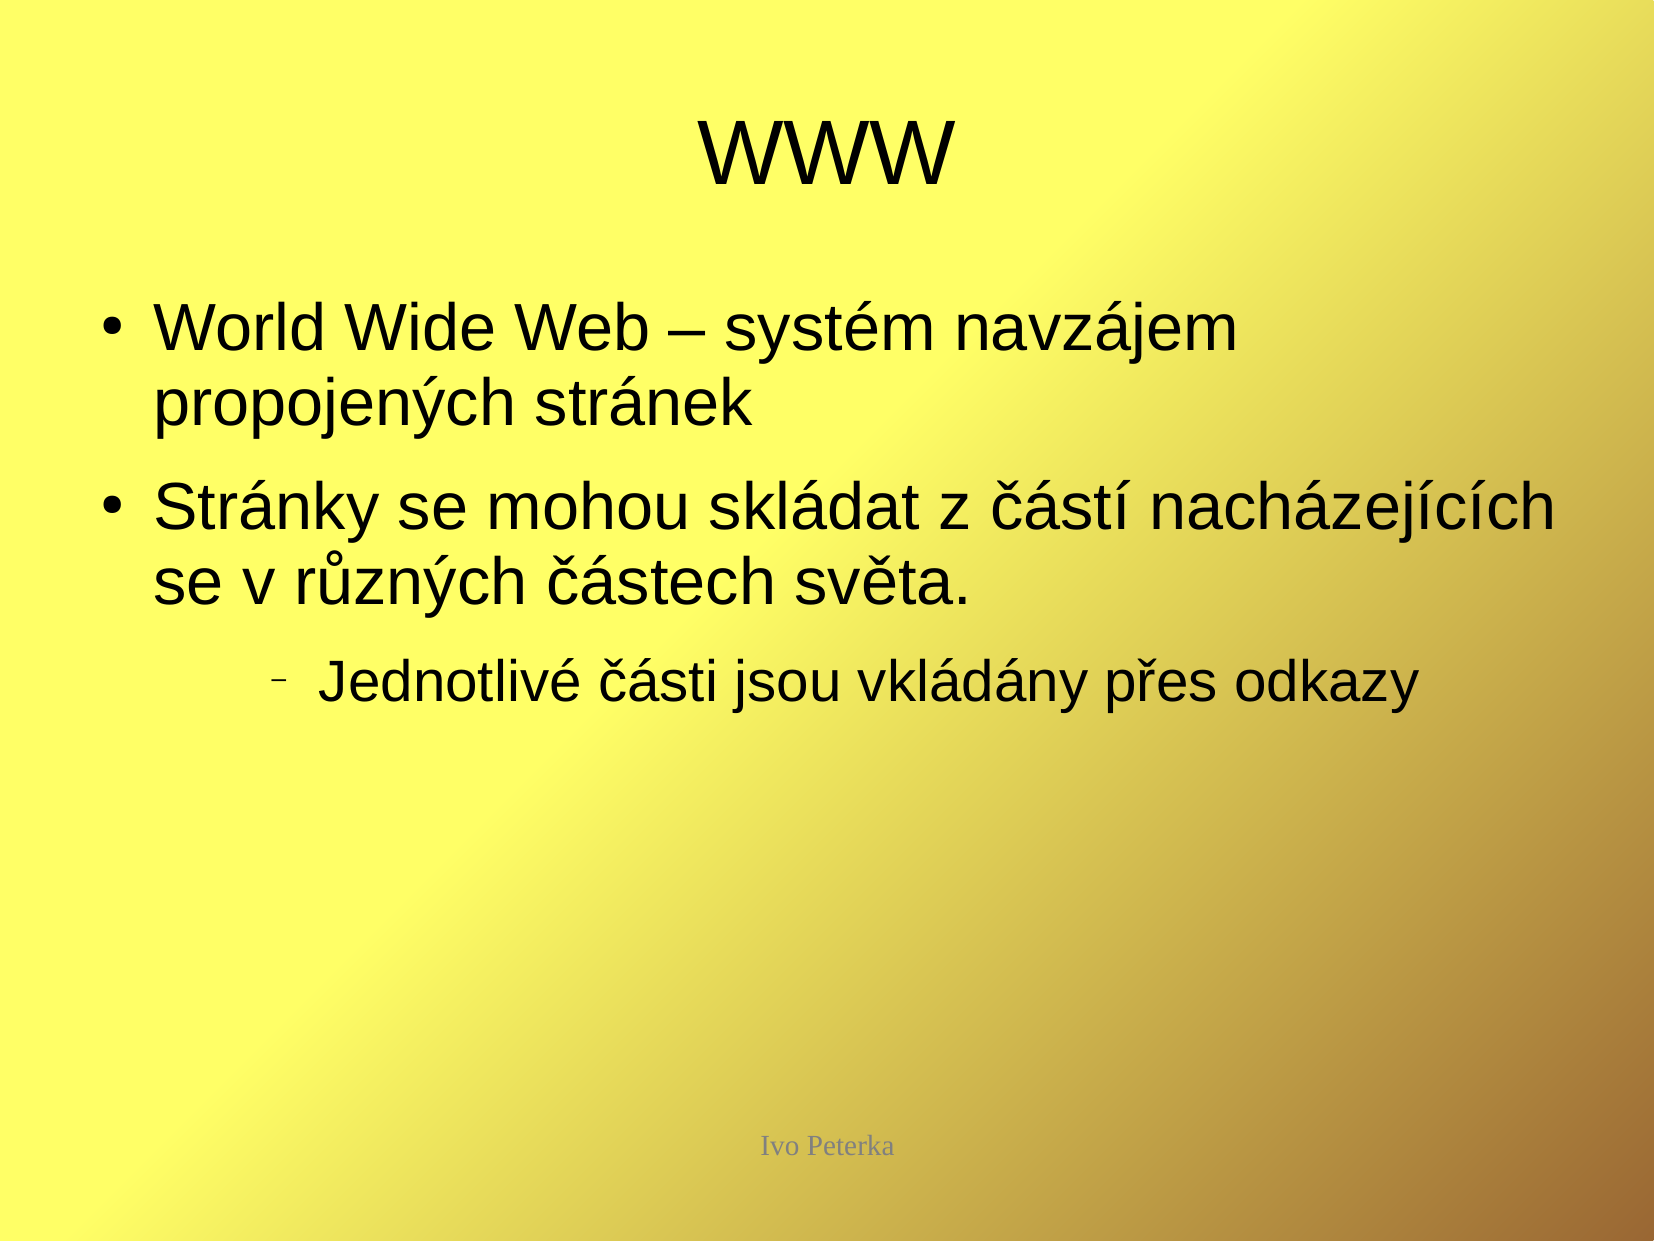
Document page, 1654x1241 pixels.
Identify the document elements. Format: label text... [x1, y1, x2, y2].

list World Wide Web – systém navzájem propojených stránek Stránky se mohou skládat z částí nacházejících se v různých částech světa. Jednotlivé části jsou vkládány přes odkazy [82, 290, 1571, 1109]
title WWW [82, 49, 1571, 257]
